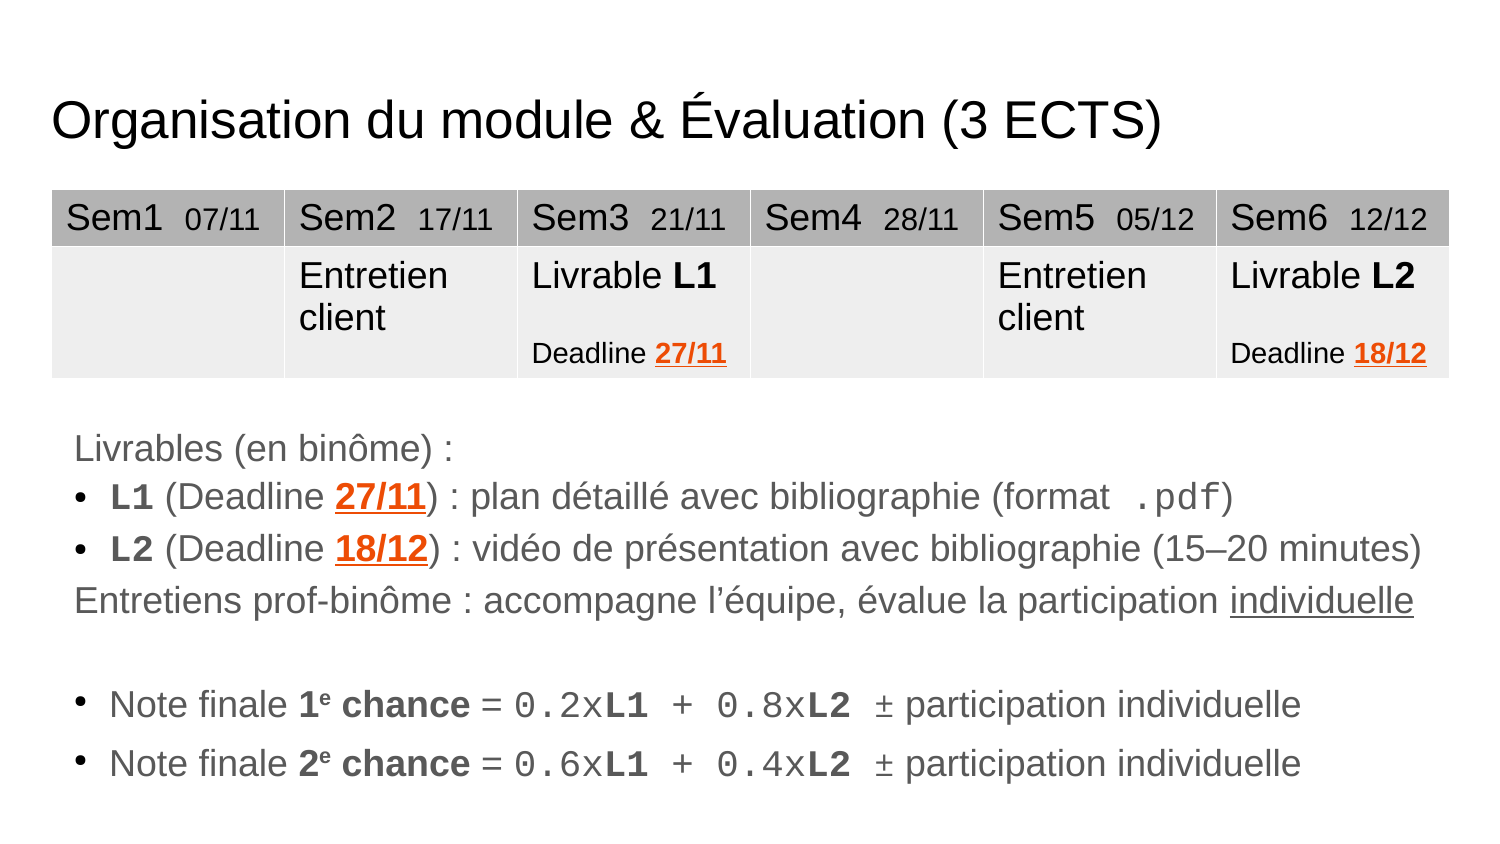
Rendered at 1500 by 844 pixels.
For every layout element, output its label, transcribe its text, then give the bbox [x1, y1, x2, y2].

table_header Sem6 12/12 [1217, 190, 1449, 246]
table_cell Entretien client [285, 247, 517, 378]
table_cell Livrable L2 Deadline 18/12 [1217, 247, 1449, 378]
table_cell Livrable L1 Deadline 27/11 [518, 247, 750, 378]
table_header Sem5 05/12 [984, 190, 1216, 246]
title Organisation du module & Évaluation (3 ECTS) [51, 72, 1449, 167]
table_cell Entretien client [984, 247, 1216, 378]
table_cell [52, 247, 284, 378]
table_header Sem4 28/11 [751, 190, 983, 246]
table_header Sem2 17/11 [285, 190, 517, 246]
table_header Sem1 07/11 [52, 190, 284, 246]
table_header Sem3 21/11 [518, 190, 750, 246]
text_box Livrables (en binôme) : L1 (Deadline 27/11) : plan détaillé avec bibliographie (format .pdf) L2 (Deadline 18/12) : vidéo de présentation avec bibliographie (15–20 minutes) Entretiens prof-binôme : accompagne l’équipe, évalue la participation individuelle Note finale 1e chance = 0.2xL1 + 0.8xL2 ± participation individuelle Note finale 2e chance = 0.6xL1 + 0.4xL2 ± participation individuelle [59, 413, 1447, 782]
table_cell [751, 247, 983, 378]
